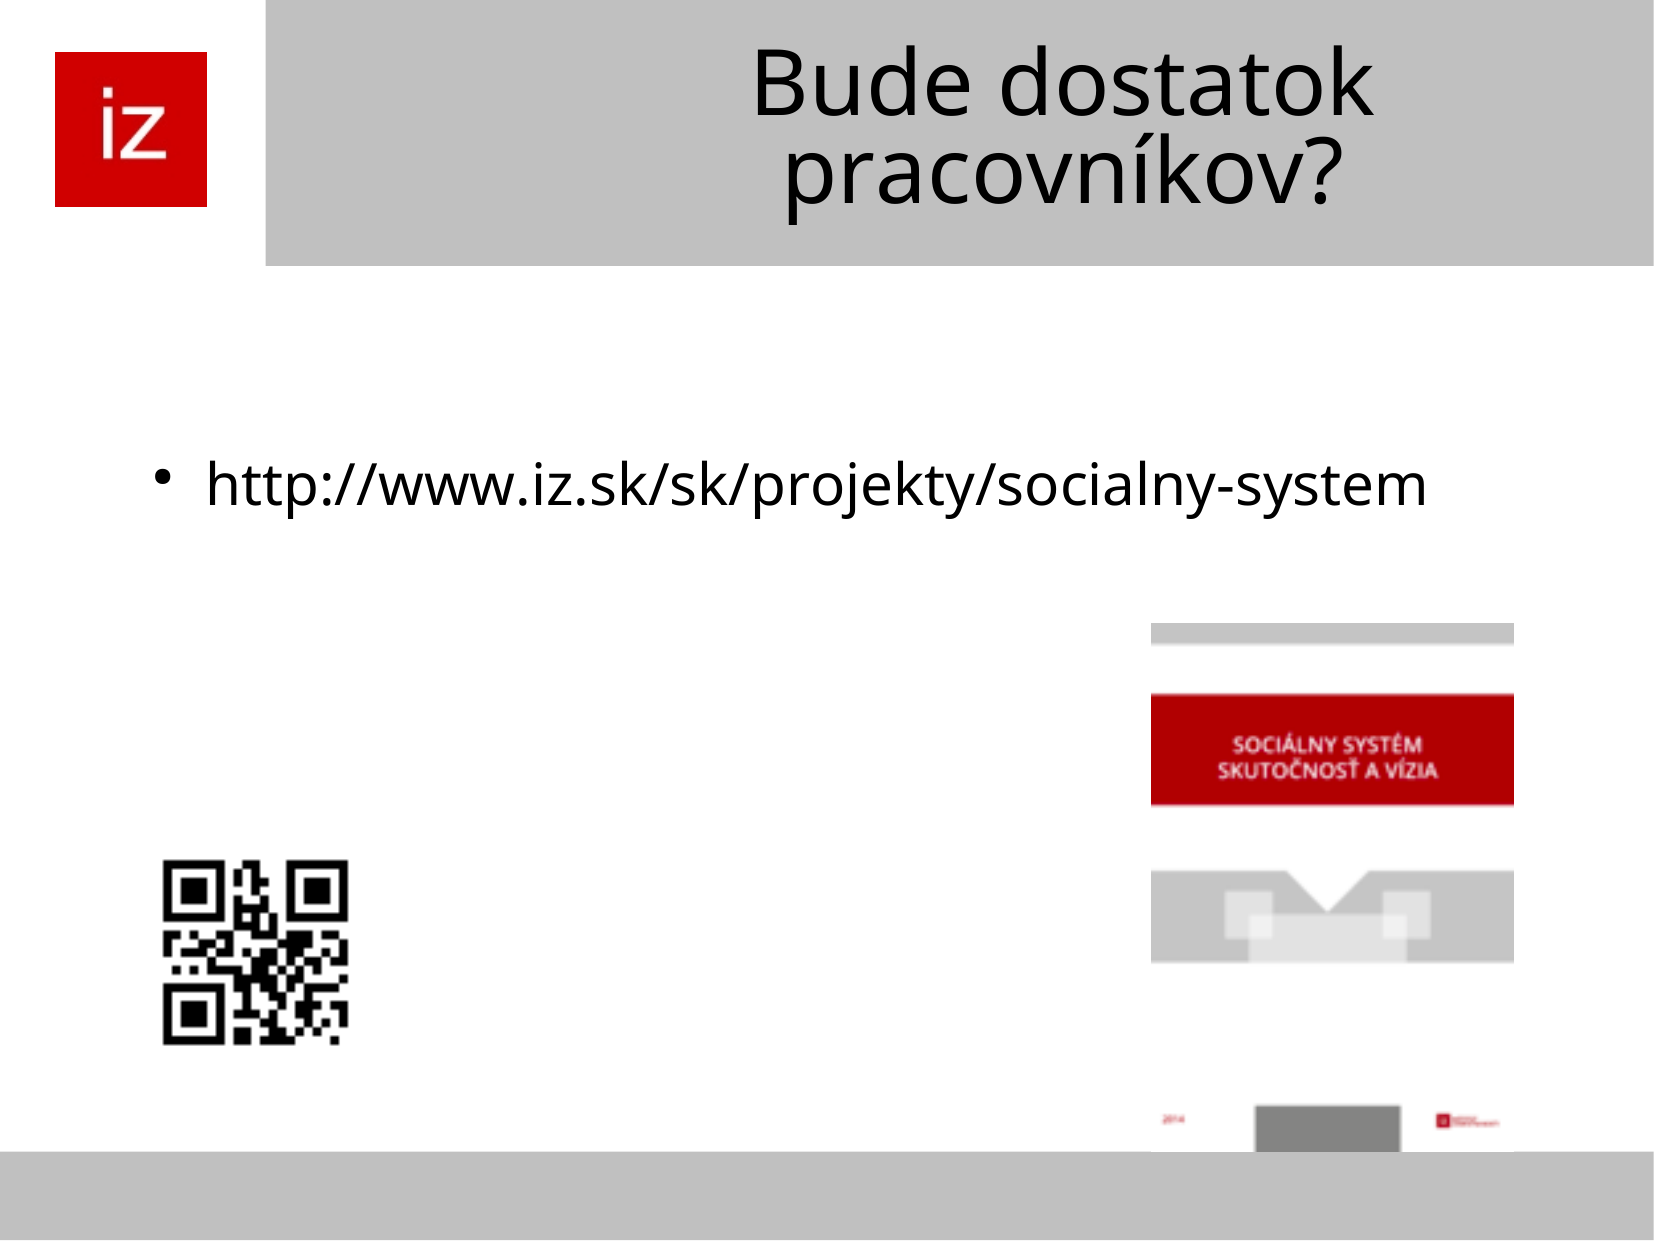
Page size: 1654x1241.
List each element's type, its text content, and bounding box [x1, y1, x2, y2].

picture [55, 52, 207, 207]
title Bude dostatok pracovníkov? [561, 29, 1565, 237]
picture [129, 826, 384, 1081]
list http://www.iz.sk/sk/projekty/socialny-system [118, 454, 1560, 1136]
picture [1151, 623, 1514, 1152]
